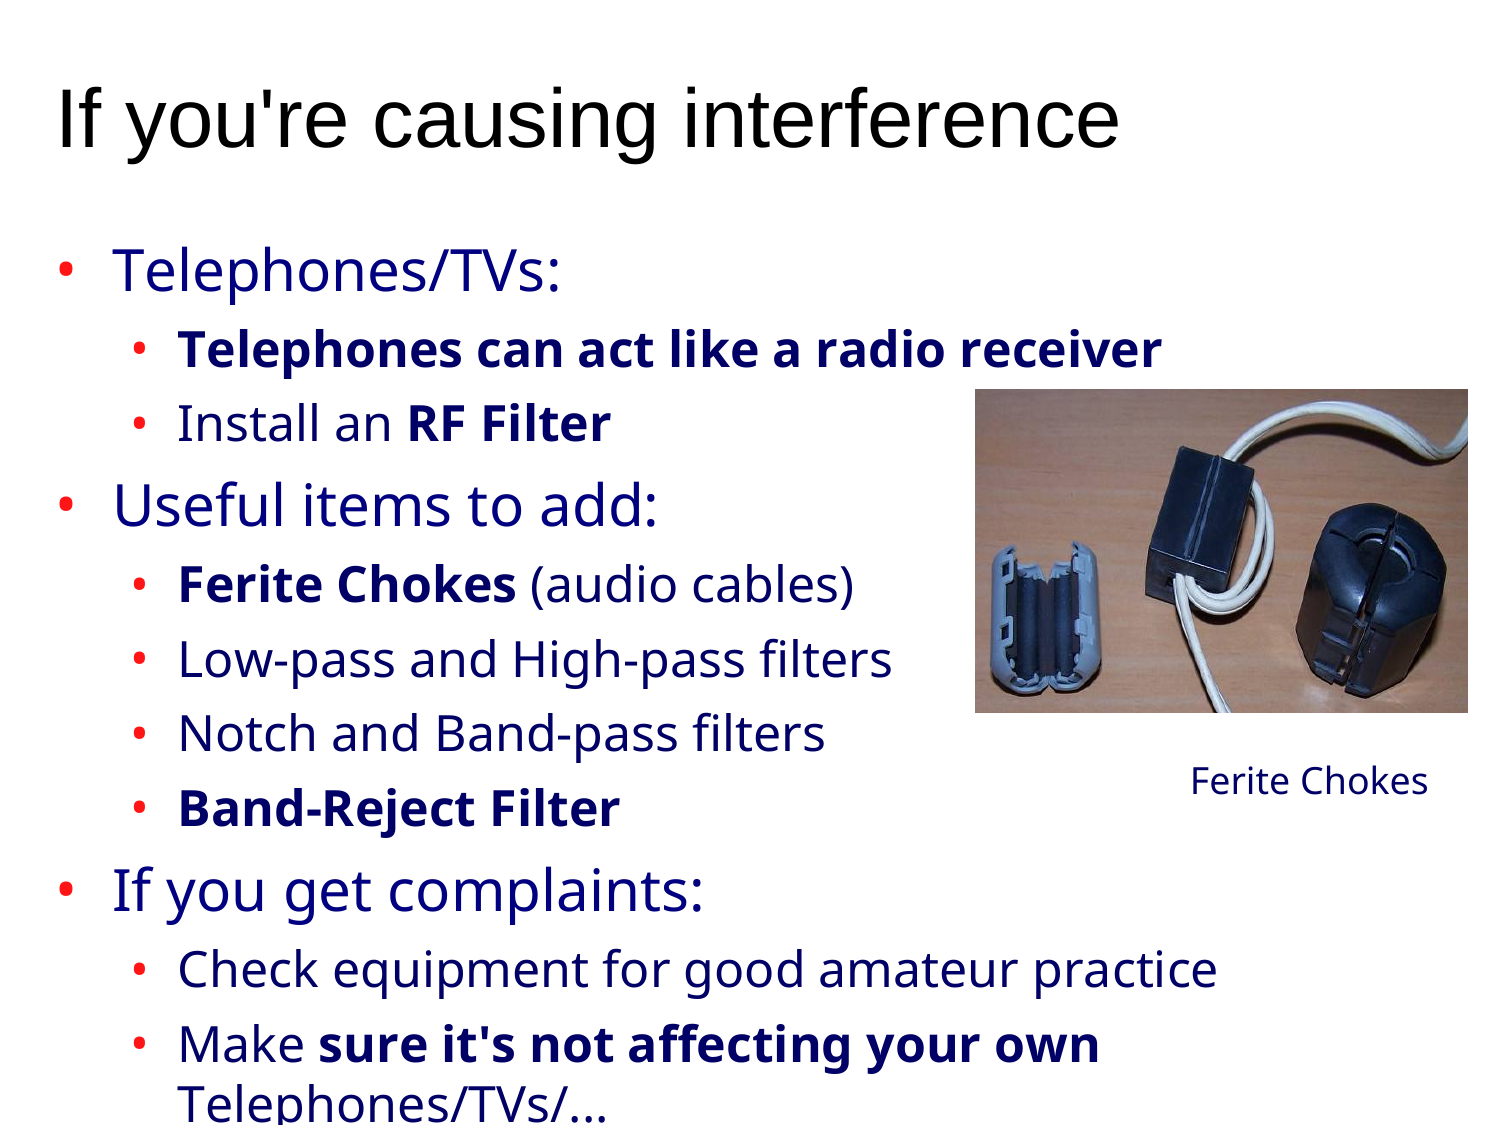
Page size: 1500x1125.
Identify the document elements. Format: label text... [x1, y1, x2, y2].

title If you're causing interference [41, 42, 1459, 186]
list Telephones/TVs: Telephones can act like a radio receiver Install an RF Filter Useful items to add: Ferite Chokes (audio cables) Low-pass and High-pass filters Notch and Band-pass filters Band-Reject Filter If you get complaints: Check equipment for good amateur practice Make sure it's not affecting your own Telephones/TVs/... [41, 224, 1429, 1125]
picture [0, 0, 1500, 1125]
text_box Ferite Chokes [1175, 750, 1461, 810]
